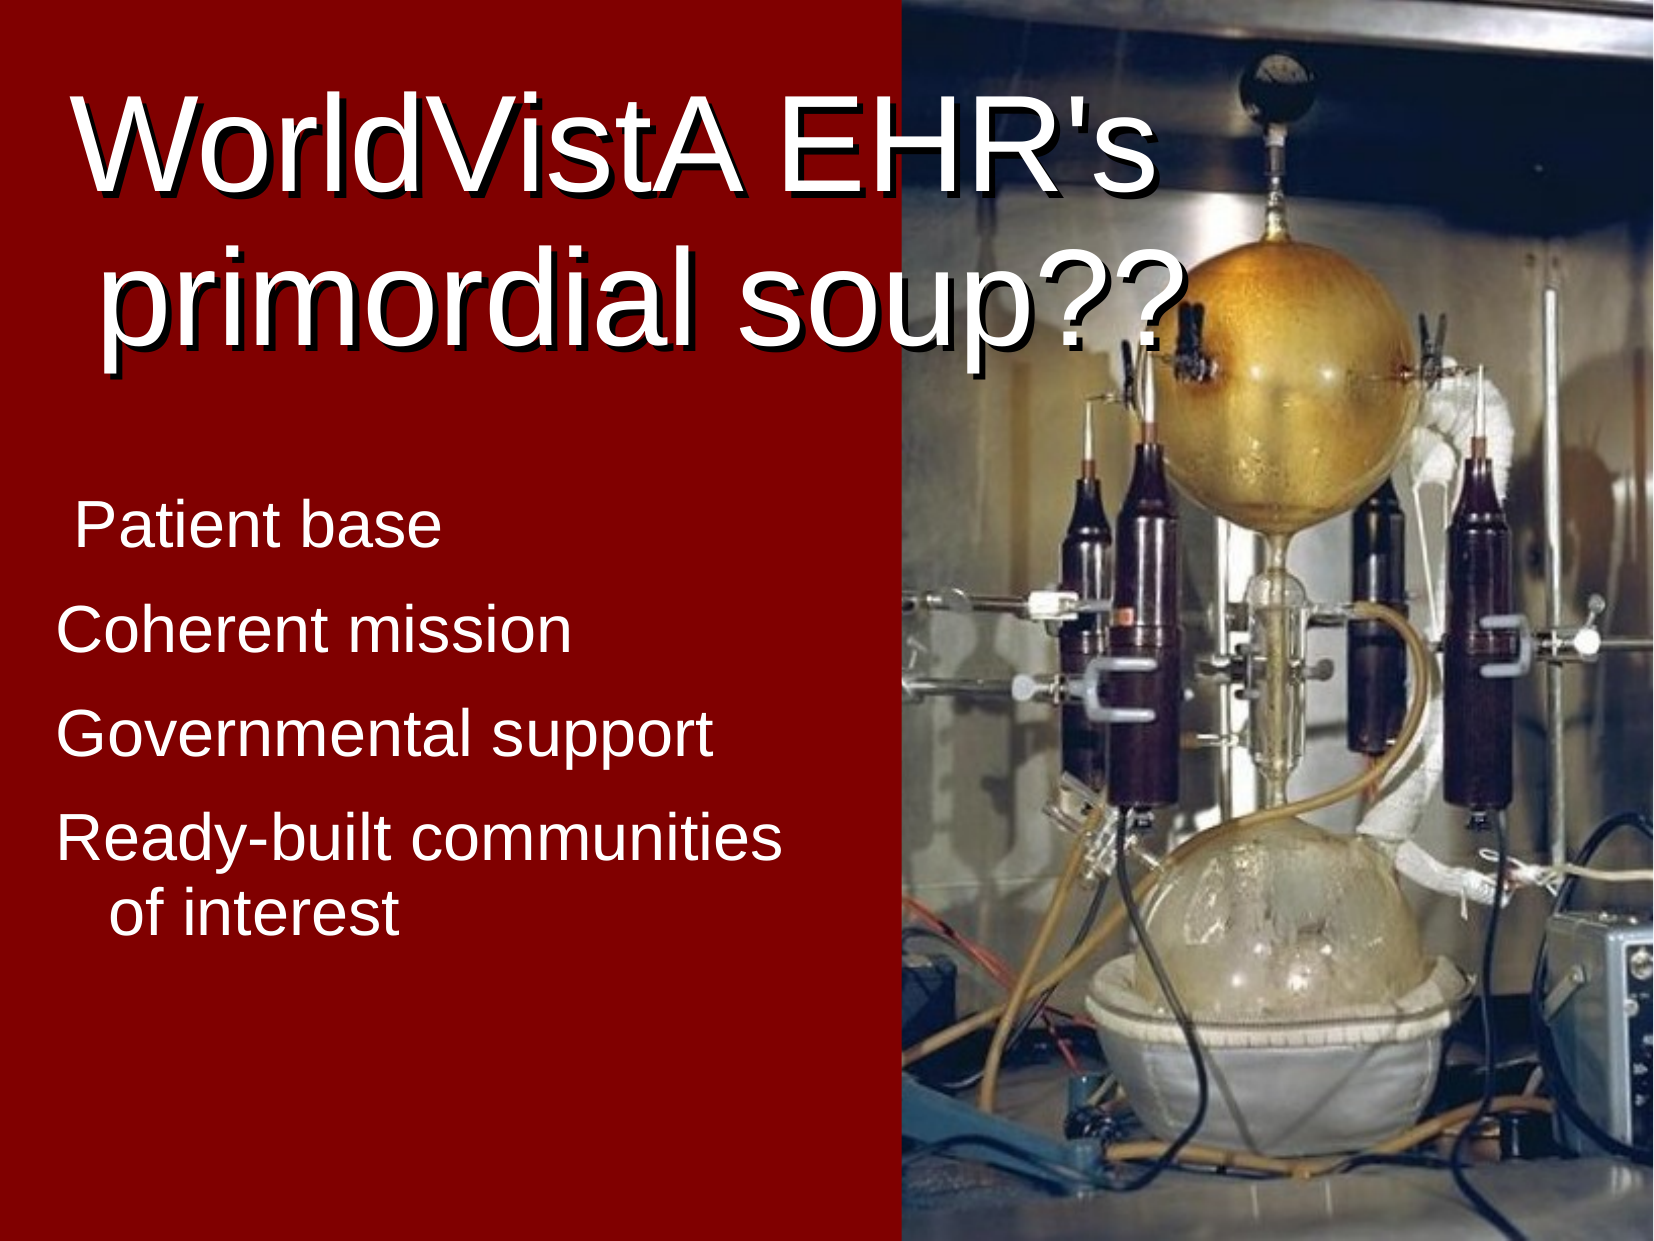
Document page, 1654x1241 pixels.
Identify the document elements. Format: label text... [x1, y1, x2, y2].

picture [901, 0, 1654, 1241]
title WorldVistA EHR's primordial soup?? [12, 67, 1201, 376]
list Patient base Coherent mission Governmental support Ready-built communities of interest [37, 487, 826, 1119]
